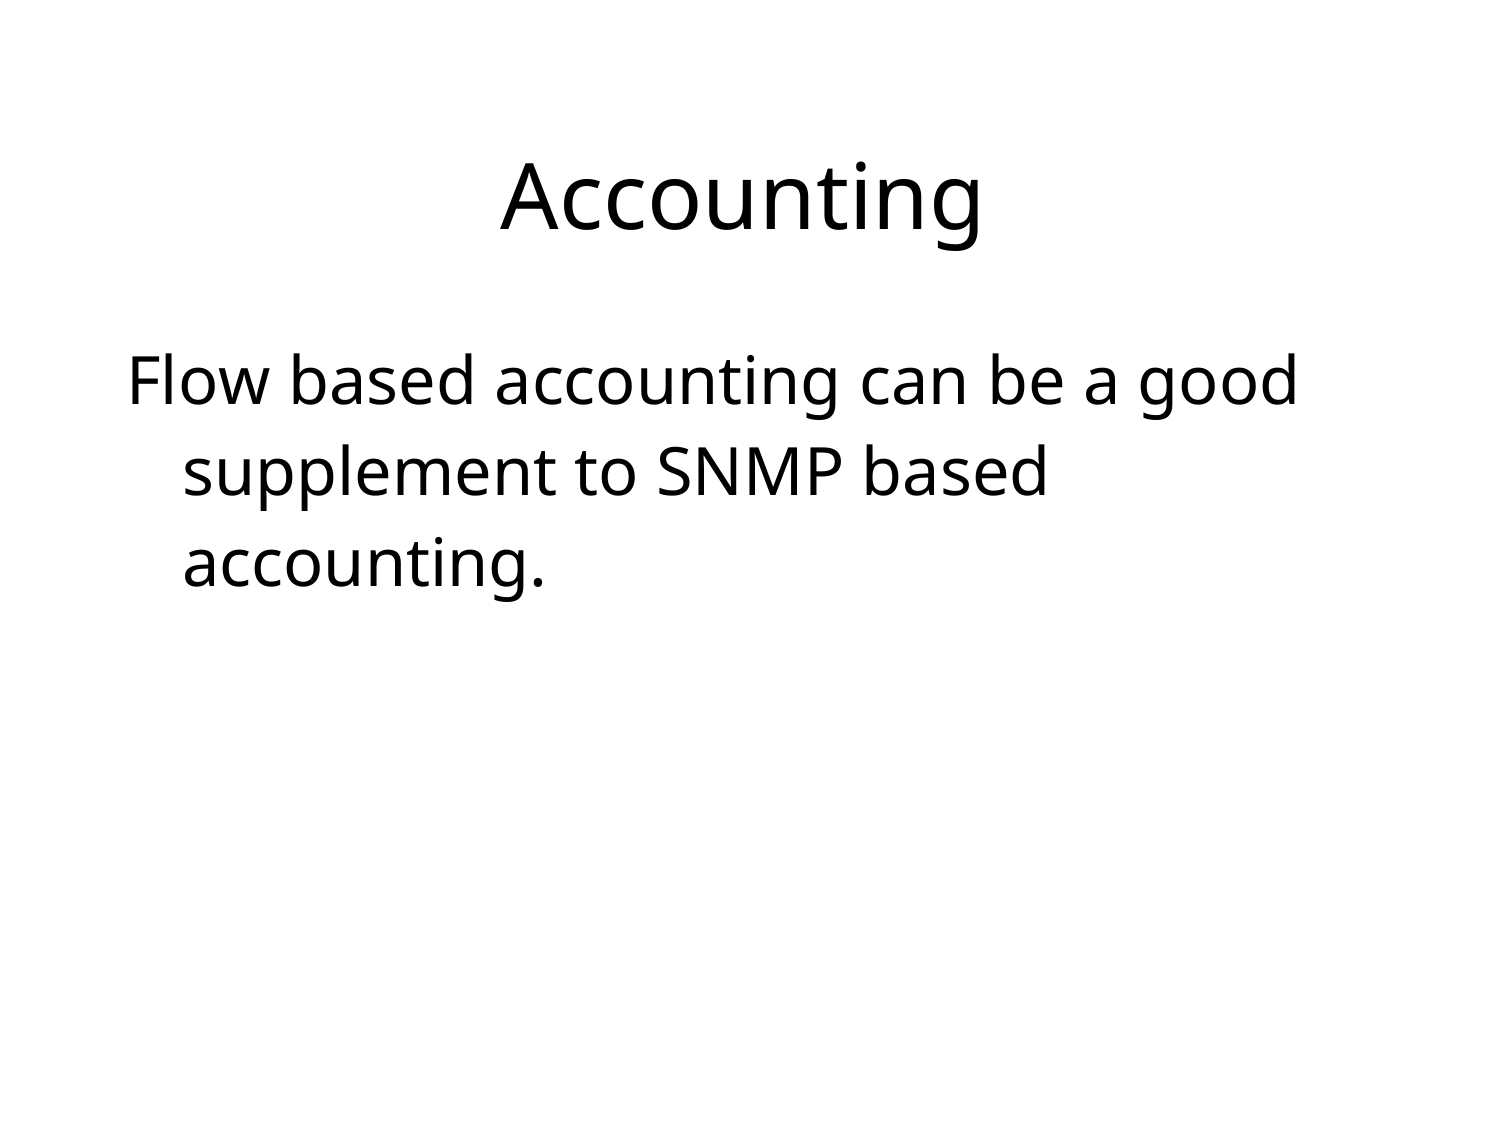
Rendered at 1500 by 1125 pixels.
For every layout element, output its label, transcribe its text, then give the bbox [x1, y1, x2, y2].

title Accounting [112, 62, 1388, 324]
list Flow based accounting can be a good supplement to SNMP based accounting. [112, 324, 1388, 1011]
